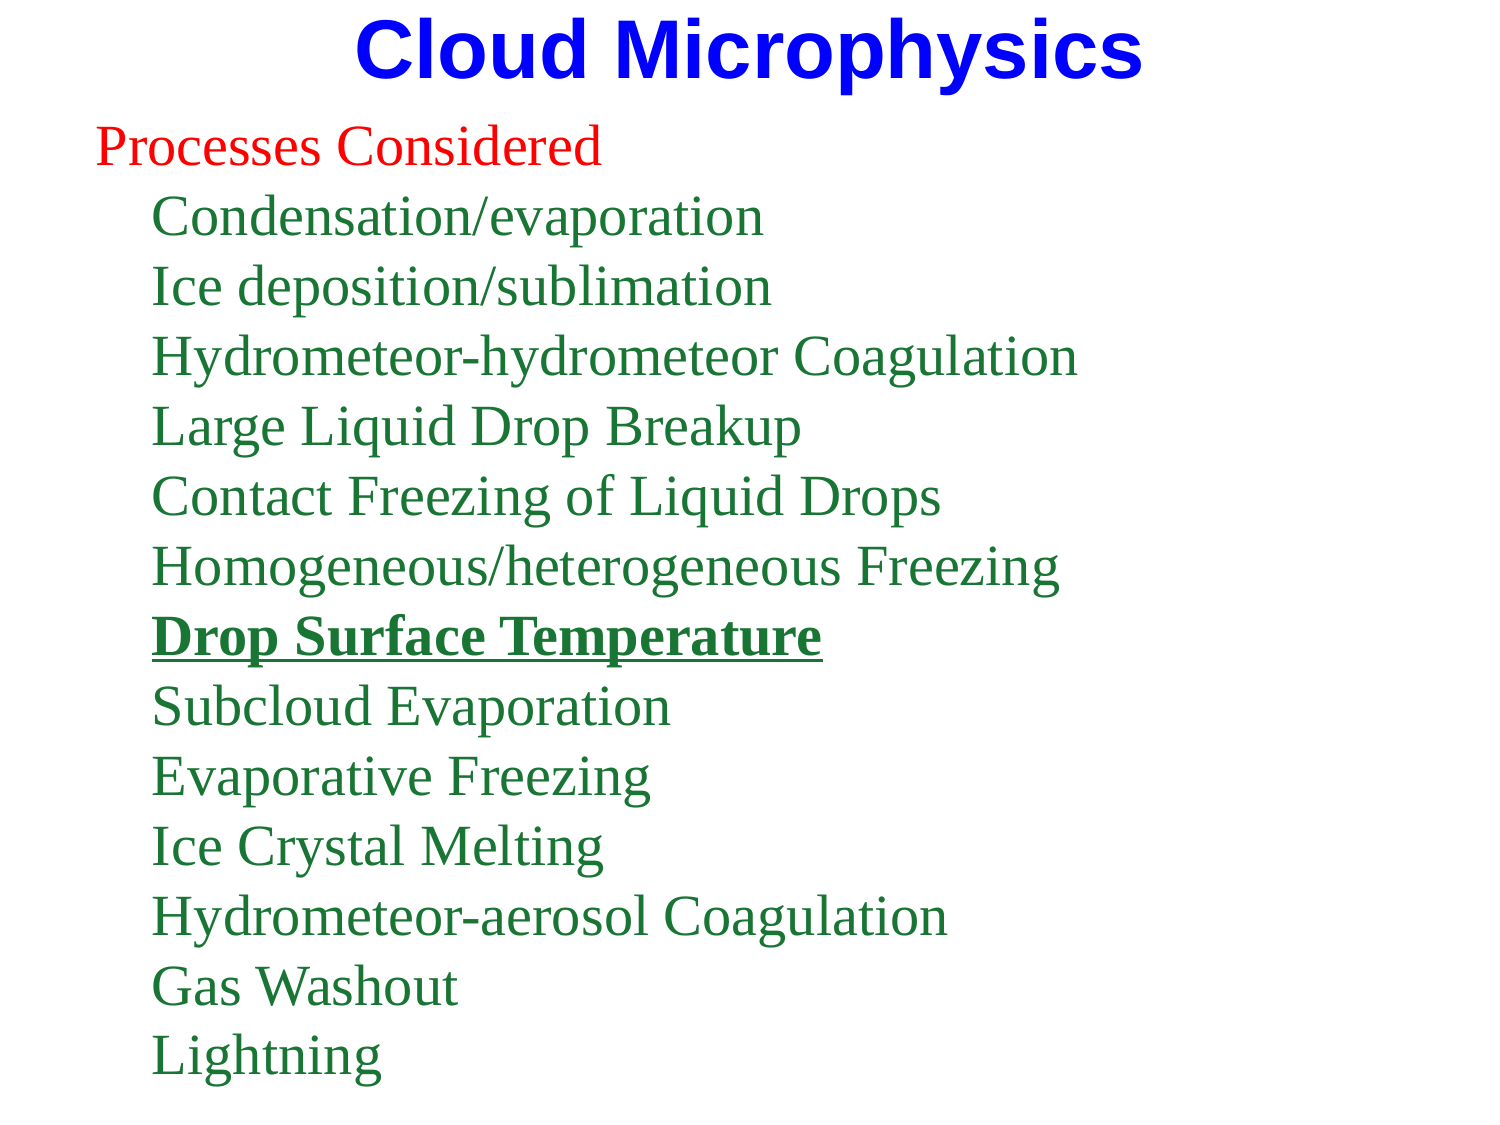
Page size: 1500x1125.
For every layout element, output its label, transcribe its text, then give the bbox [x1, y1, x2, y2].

title Cloud Microphysics [0, 1, 1500, 89]
text_box Processes Considered Condensation/evaporation Ice deposition/sublimation Hydrometeor-hydrometeor Coagulation Large Liquid Drop Breakup Contact Freezing of Liquid Drops Homogeneous/heterogeneous Freezing Drop Surface Temperature Subcloud Evaporation Evaporative Freezing Ice Crystal Melting Hydrometeor-aerosol Coagulation Gas Washout Lightning [80, 99, 1444, 1064]
